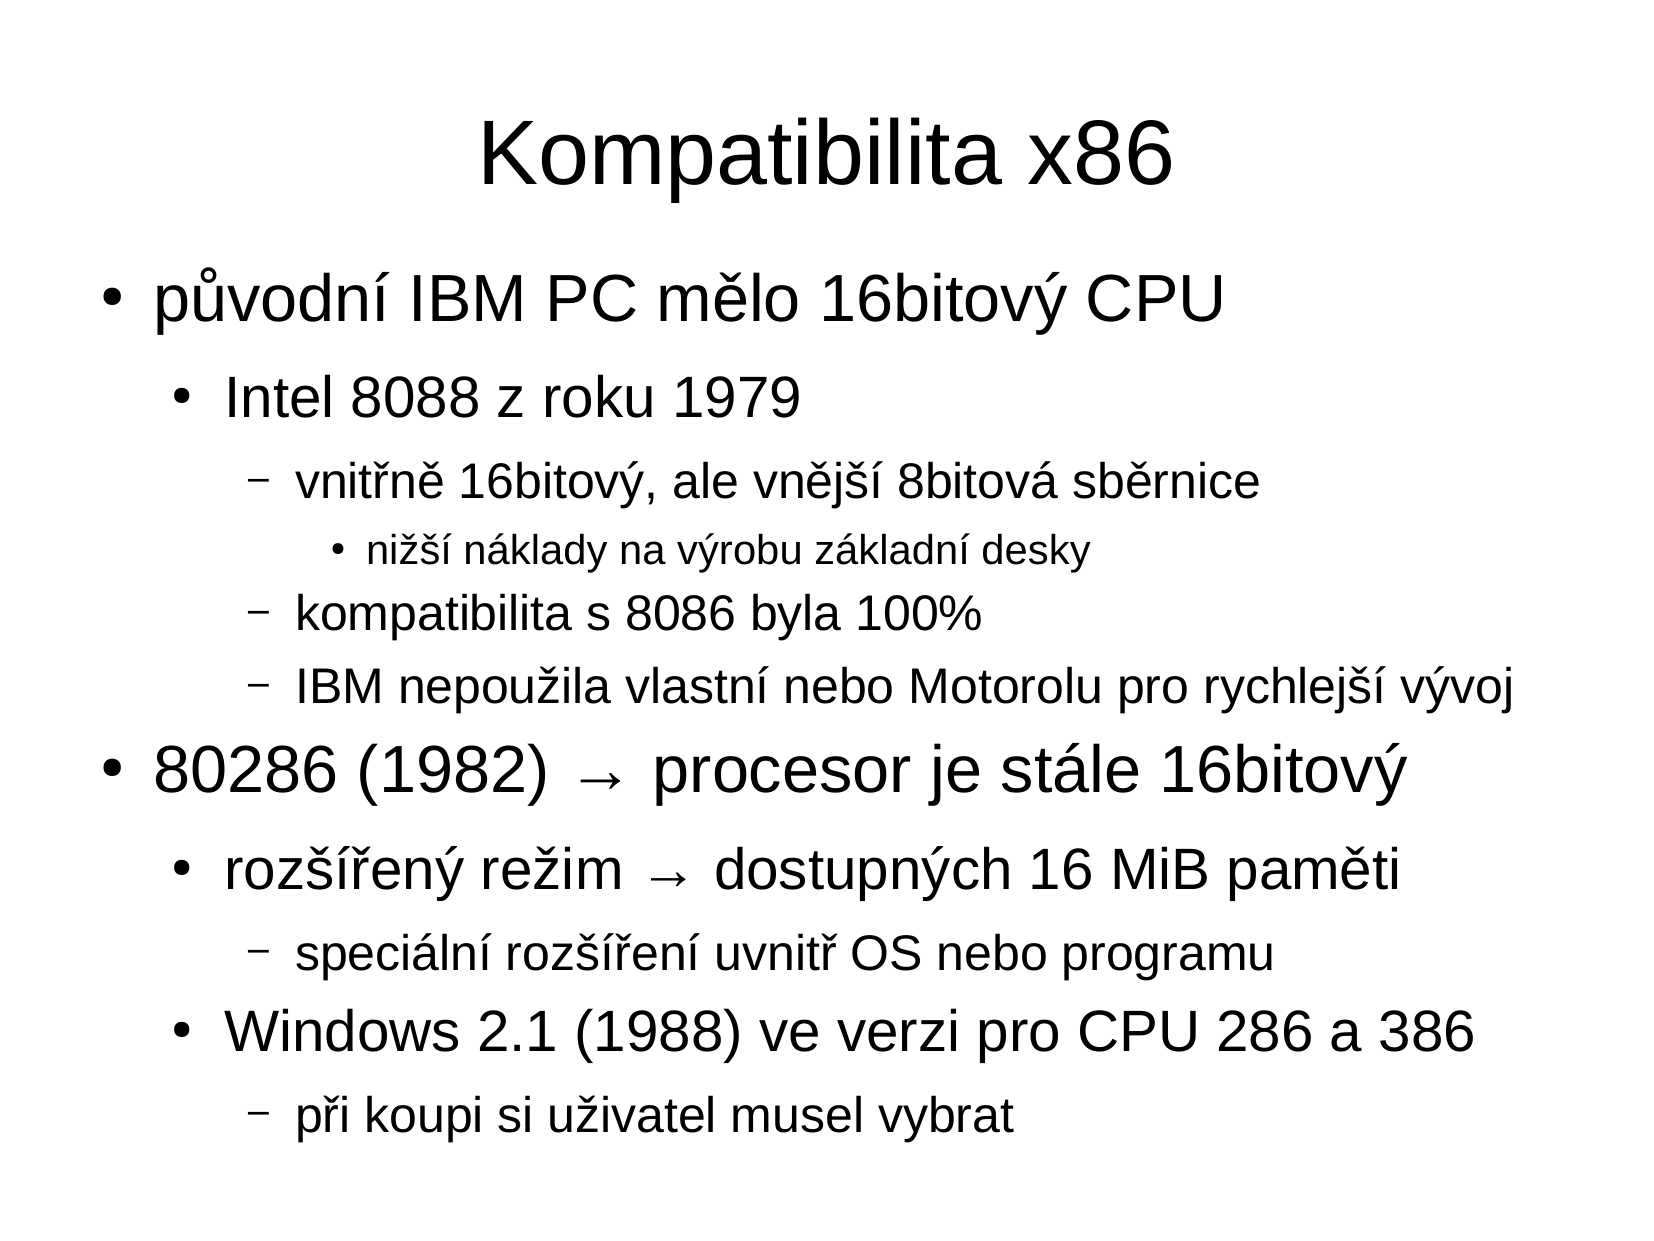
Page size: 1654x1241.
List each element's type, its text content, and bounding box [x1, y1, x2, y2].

title Kompatibilita x86 [82, 56, 1571, 250]
list původní IBM PC mělo 16bitový CPU Intel 8088 z roku 1979 vnitřně 16bitový, ale vnější 8bitová sběrnice nižší náklady na výrobu základní desky kompatibilita s 8086 byla 100% IBM nepoužila vlastní nebo Motorolu pro rychlejší vývoj 80286 (1982) → procesor je stále 16bitový rozšířený režim → dostupných 16 MiB paměti speciální rozšíření uvnitř OS nebo programu Windows 2.1 (1988) ve verzi pro CPU 286 a 386 při koupi si uživatel musel vybrat [82, 260, 1571, 1144]
